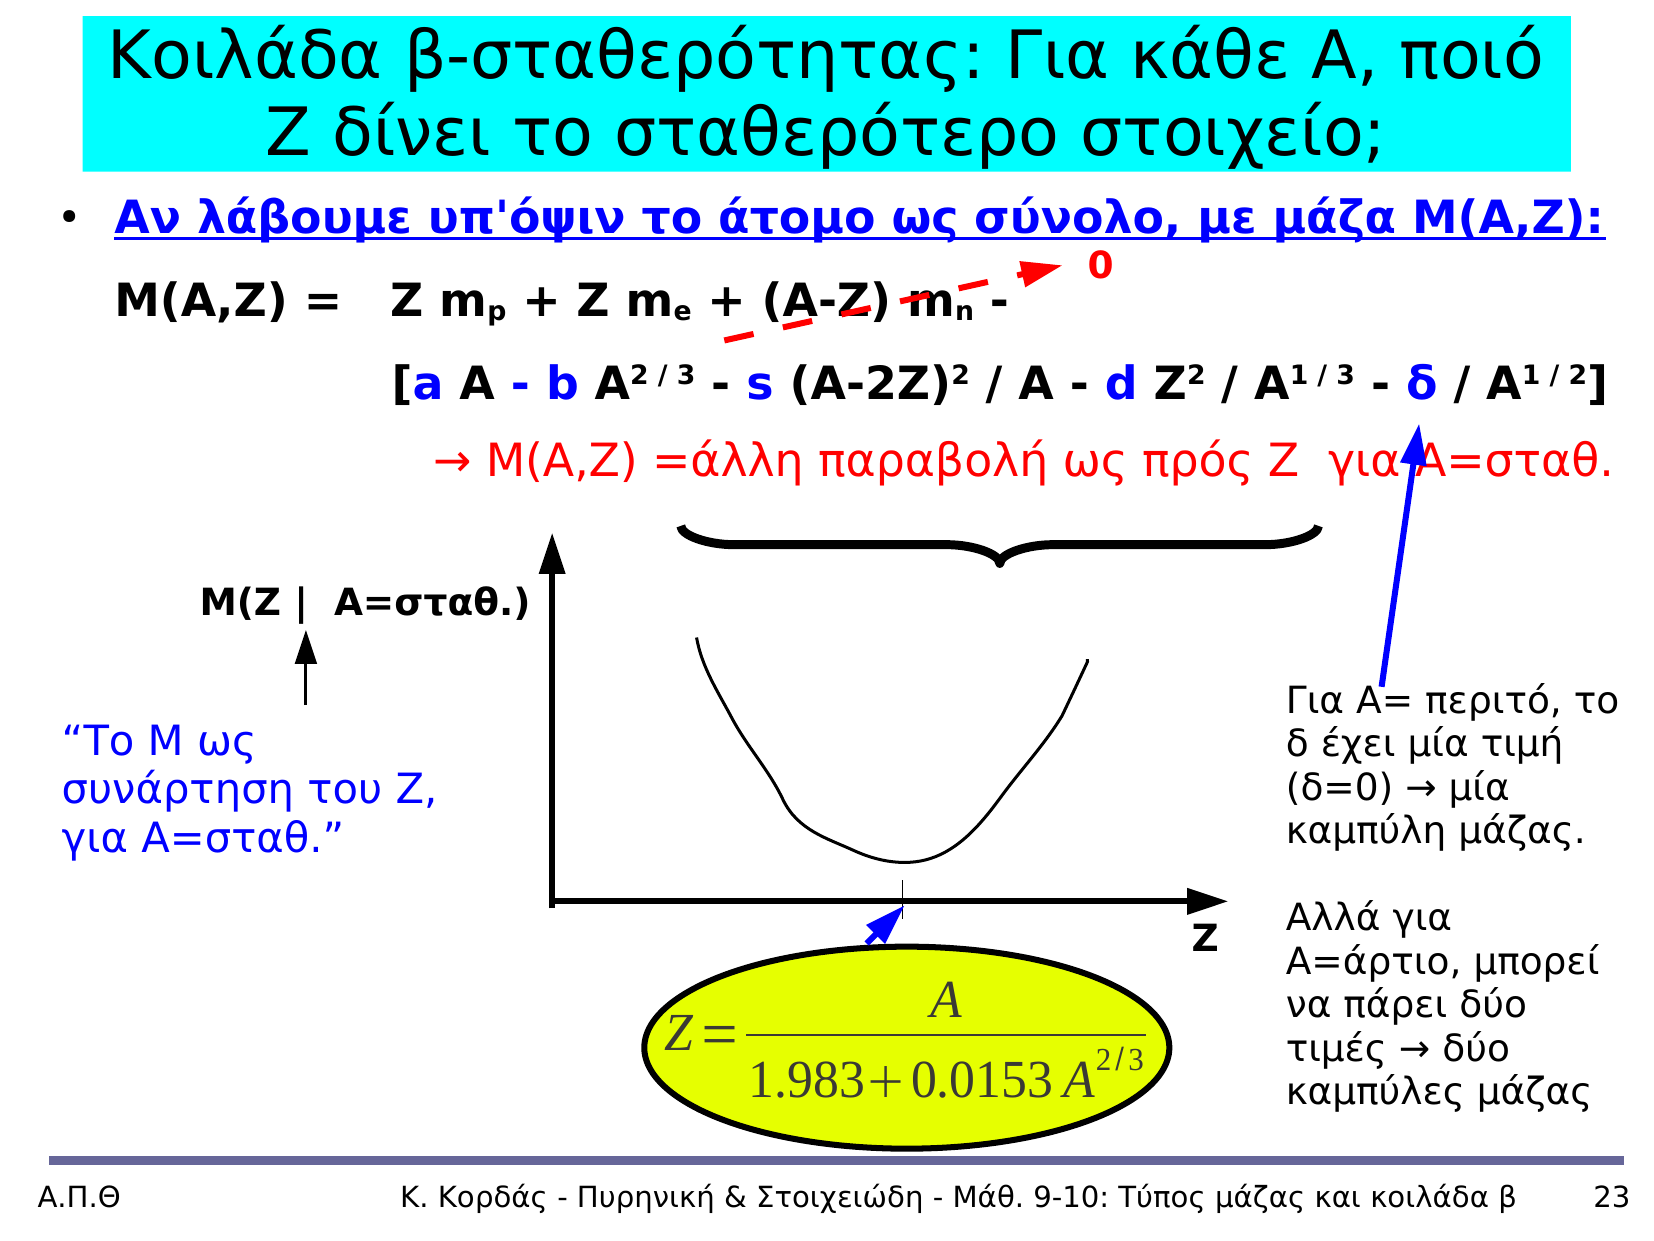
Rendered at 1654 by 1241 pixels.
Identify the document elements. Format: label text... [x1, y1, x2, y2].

text_box Για Α= περιτό, το δ έχει μία τιμή (δ=0) → μία καμπύλη μάζας. Αλλά για Α=άρτιο, μπορεί να πάρει δύο τιμές → δύο καμπύλες μάζας [1271, 671, 1647, 1126]
text_box Ζ [1176, 909, 1271, 969]
text_box [751, 1129, 1063, 1149]
title Κοιλάδα β-σταθερότητας: Για κάθε Α, ποιό Ζ δίνει το σταθερότερο στοιχείο; [82, 16, 1571, 172]
text_box “Το Μ ως συνάρτηση του Ζ, για Α=σταθ.” [46, 709, 497, 871]
chart [648, 966, 1161, 1112]
text_box Μ(Ζ | Α=σταθ.) [184, 572, 560, 632]
list Αν λάβουμε υπ'όψιν το άτομο ως σύνολο, με μάζα Μ(Α,Ζ): M(A,Z) = Z mp + Z me + (A-Z) mn - [a A - b A2 / 3 - s (Α-2Z)2 / A - d Z2 / A1 / 3 - δ / A1 / 2] → M(A,Z) =άλλη παραβολή ως πρός Ζ για Α=σταθ. [43, 191, 1619, 1129]
